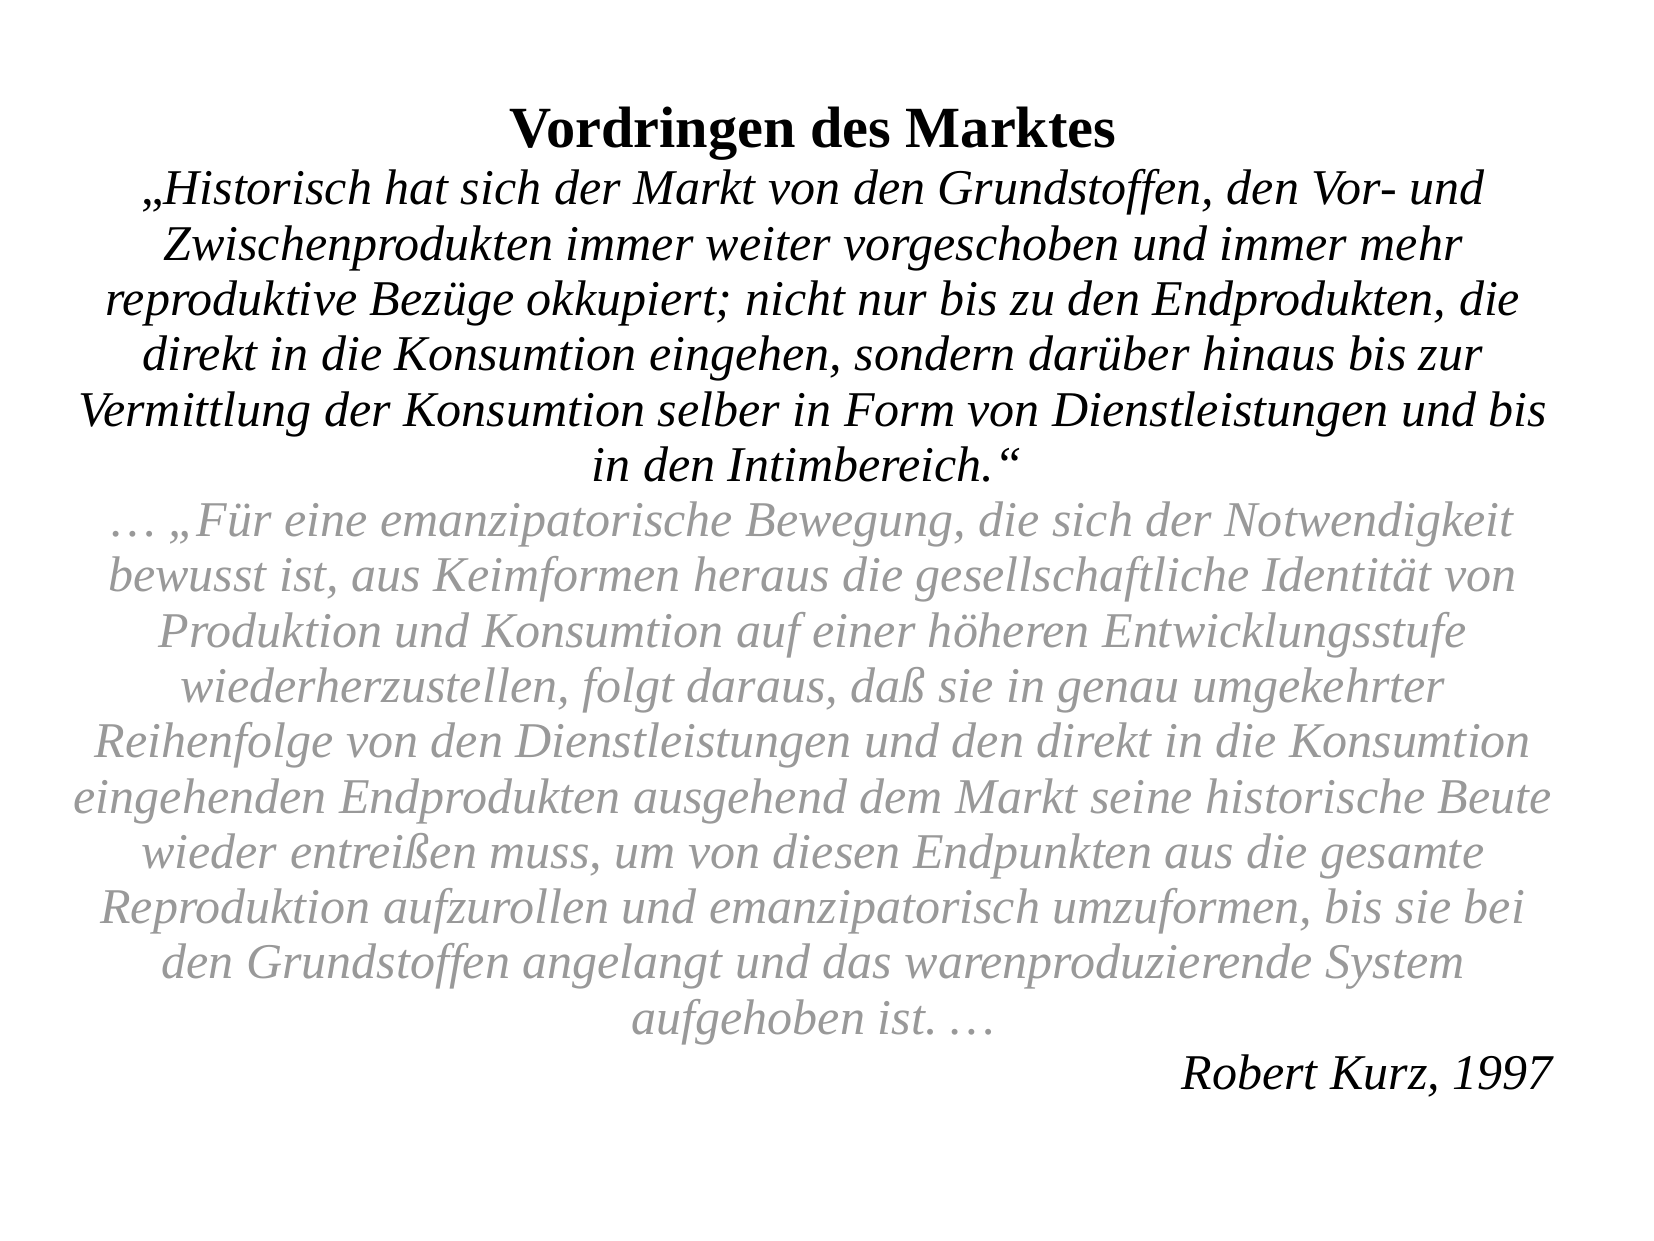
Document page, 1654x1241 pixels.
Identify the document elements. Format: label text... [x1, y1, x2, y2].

text_box Vordringen des Marktes „Historisch hat sich der Markt von den Grundstoffen, den Vor- und Zwischenprodukten immer weiter vorgeschoben und immer mehr reproduktive Bezüge okkupiert; nicht nur bis zu den Endprodukten, die direkt in die Konsumtion eingehen, sondern darüber hinaus bis zur Vermittlung der Konsumtion selber in Form von Dienstleistungen und bis in den Intimbereich.“ … „Für eine emanzipatorische Bewegung, die sich der Notwendigkeit bewusst ist, aus Keimformen heraus die gesellschaftliche Identität von Produktion und Konsumtion auf einer höheren Entwicklungsstufe wiederherzustellen, folgt daraus, daß sie in genau umgekehrter Reihenfolge von den Dienstleistungen und den direkt in die Konsumtion eingehenden Endprodukten ausgehend dem Markt seine historische Beute wieder entreißen muss, um von diesen Endpunkten aus die gesamte Reproduktion aufzurollen und emanzipatorisch umzuformen, bis sie bei den Grundstoffen angelangt und das warenproduzierende System aufgehoben ist. … Robert Kurz, 1997 [59, 88, 1595, 1108]
